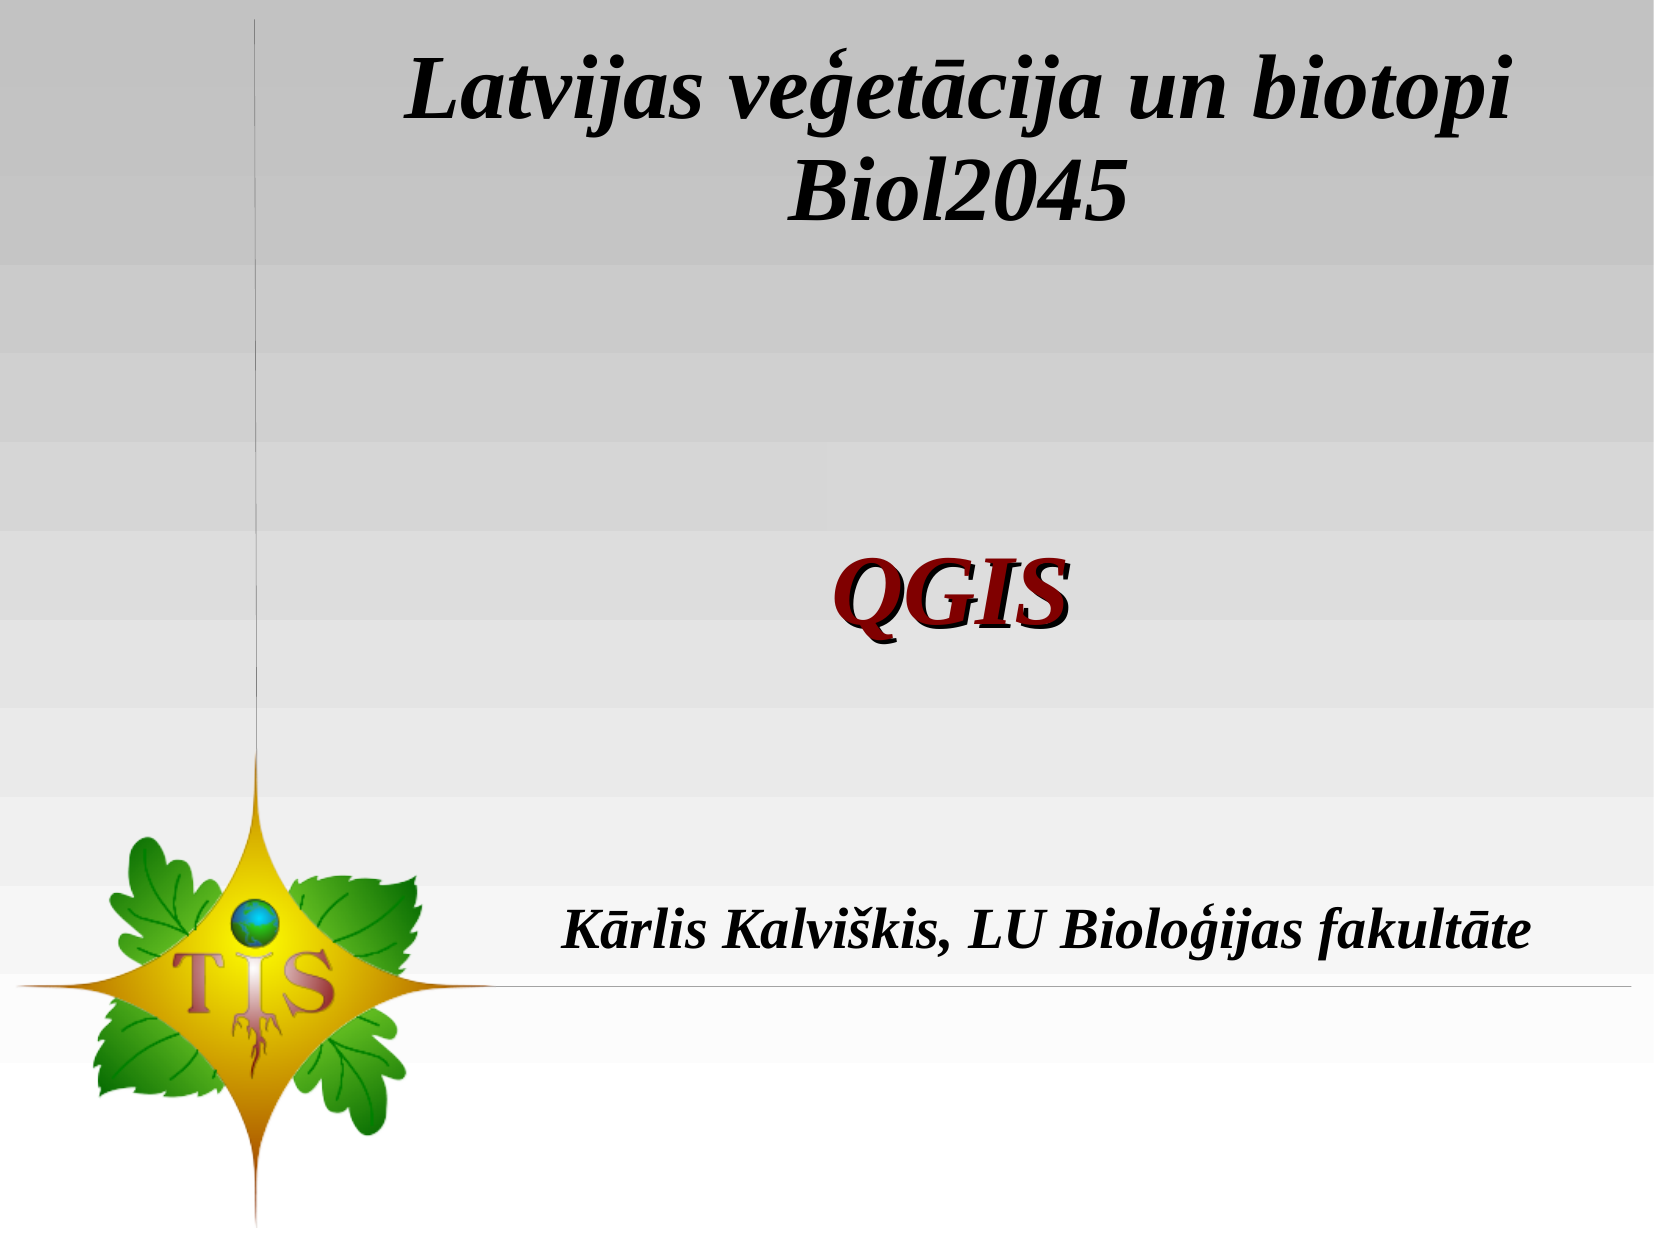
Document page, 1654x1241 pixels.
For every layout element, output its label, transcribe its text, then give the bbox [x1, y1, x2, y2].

picture [0, 0, 1654, 1241]
title QGIS [295, 324, 1607, 857]
